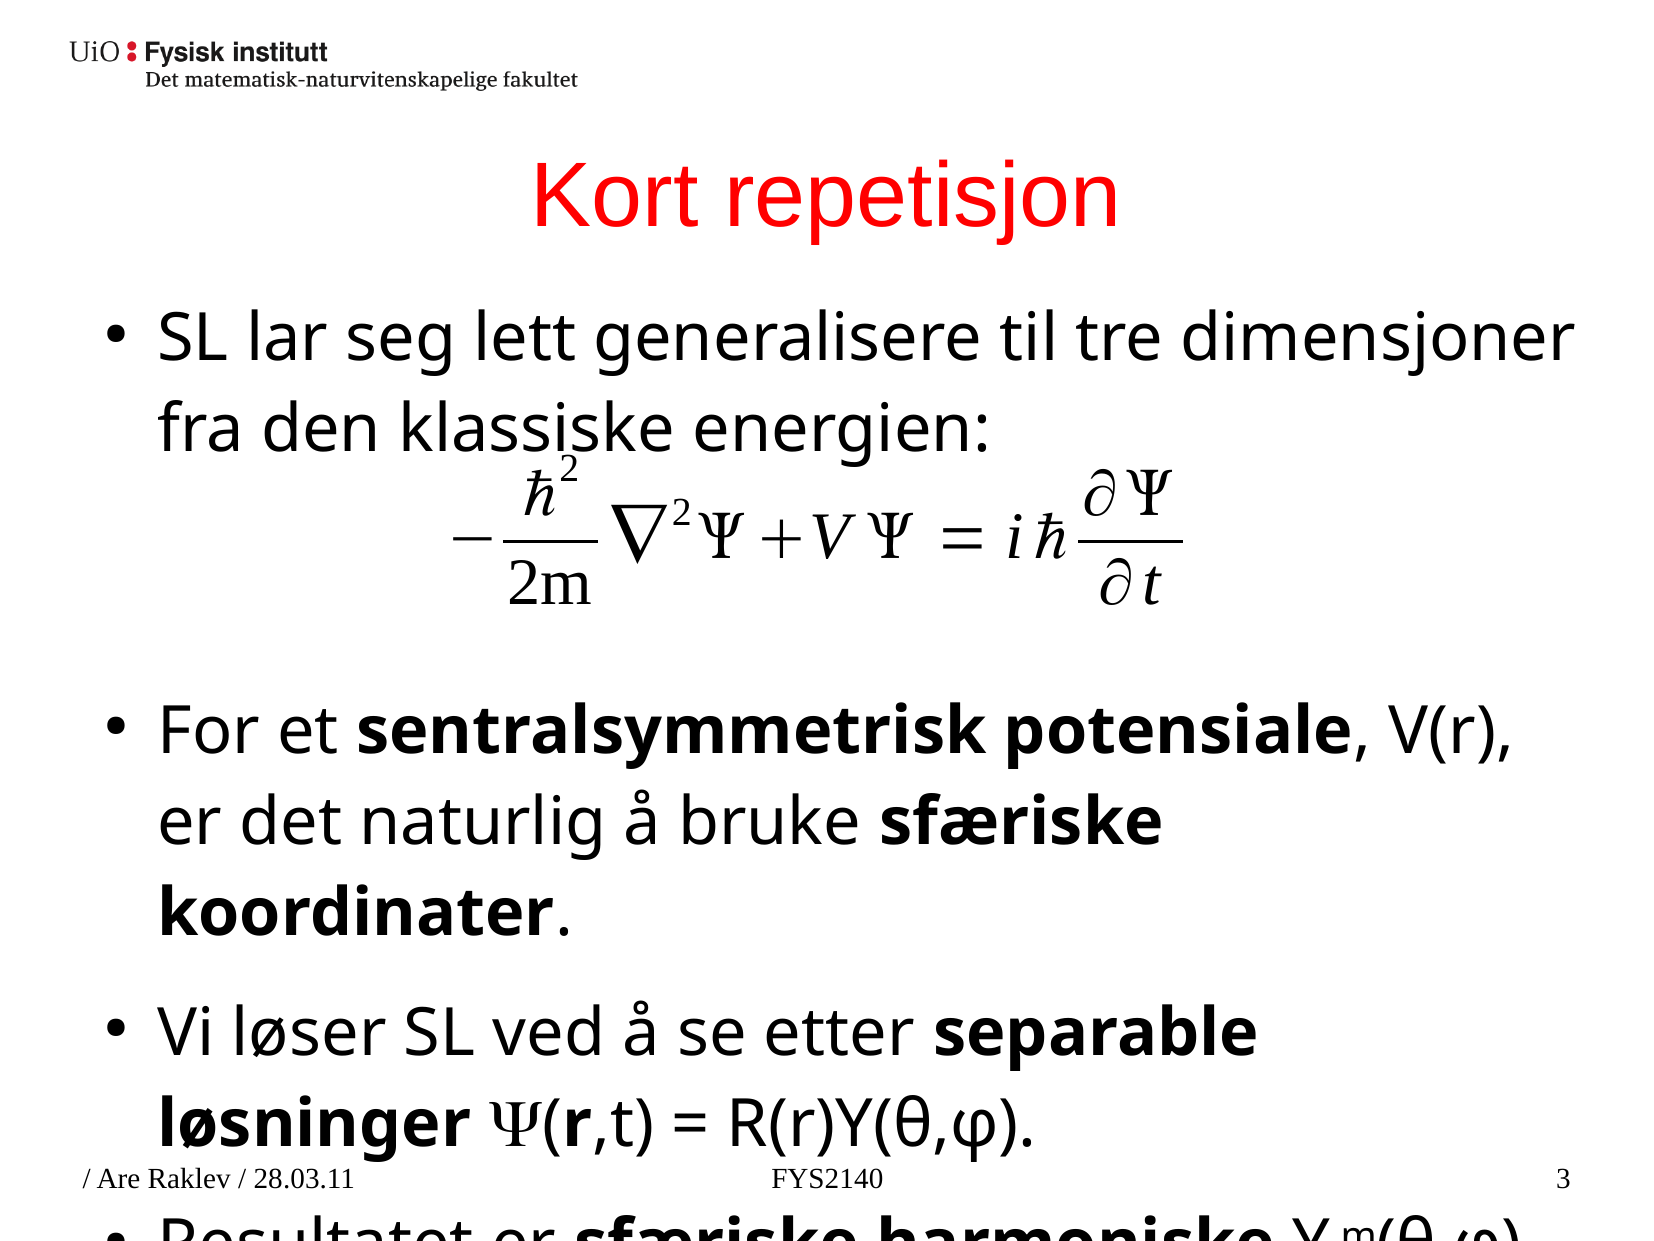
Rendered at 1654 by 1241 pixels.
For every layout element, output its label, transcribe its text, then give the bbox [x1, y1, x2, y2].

picture [68, 37, 581, 93]
list SL lar seg lett generalisere til tre dimensjoner fra den klassiske energien: For et sentralsymmetrisk potensiale, V(r), er det naturlig å bruke sfæriske koordinater. Vi løser SL ved å se etter separable løsninger Ψ(r,t) = R(r)Y(θ,φ). Resultatet er sfæriske harmoniske Ylm(θ,φ) og en radialligning for u(r) ≡ rR(r). [86, 289, 1579, 1151]
chart [440, 446, 1193, 619]
title Kort repetisjon [82, 90, 1571, 298]
